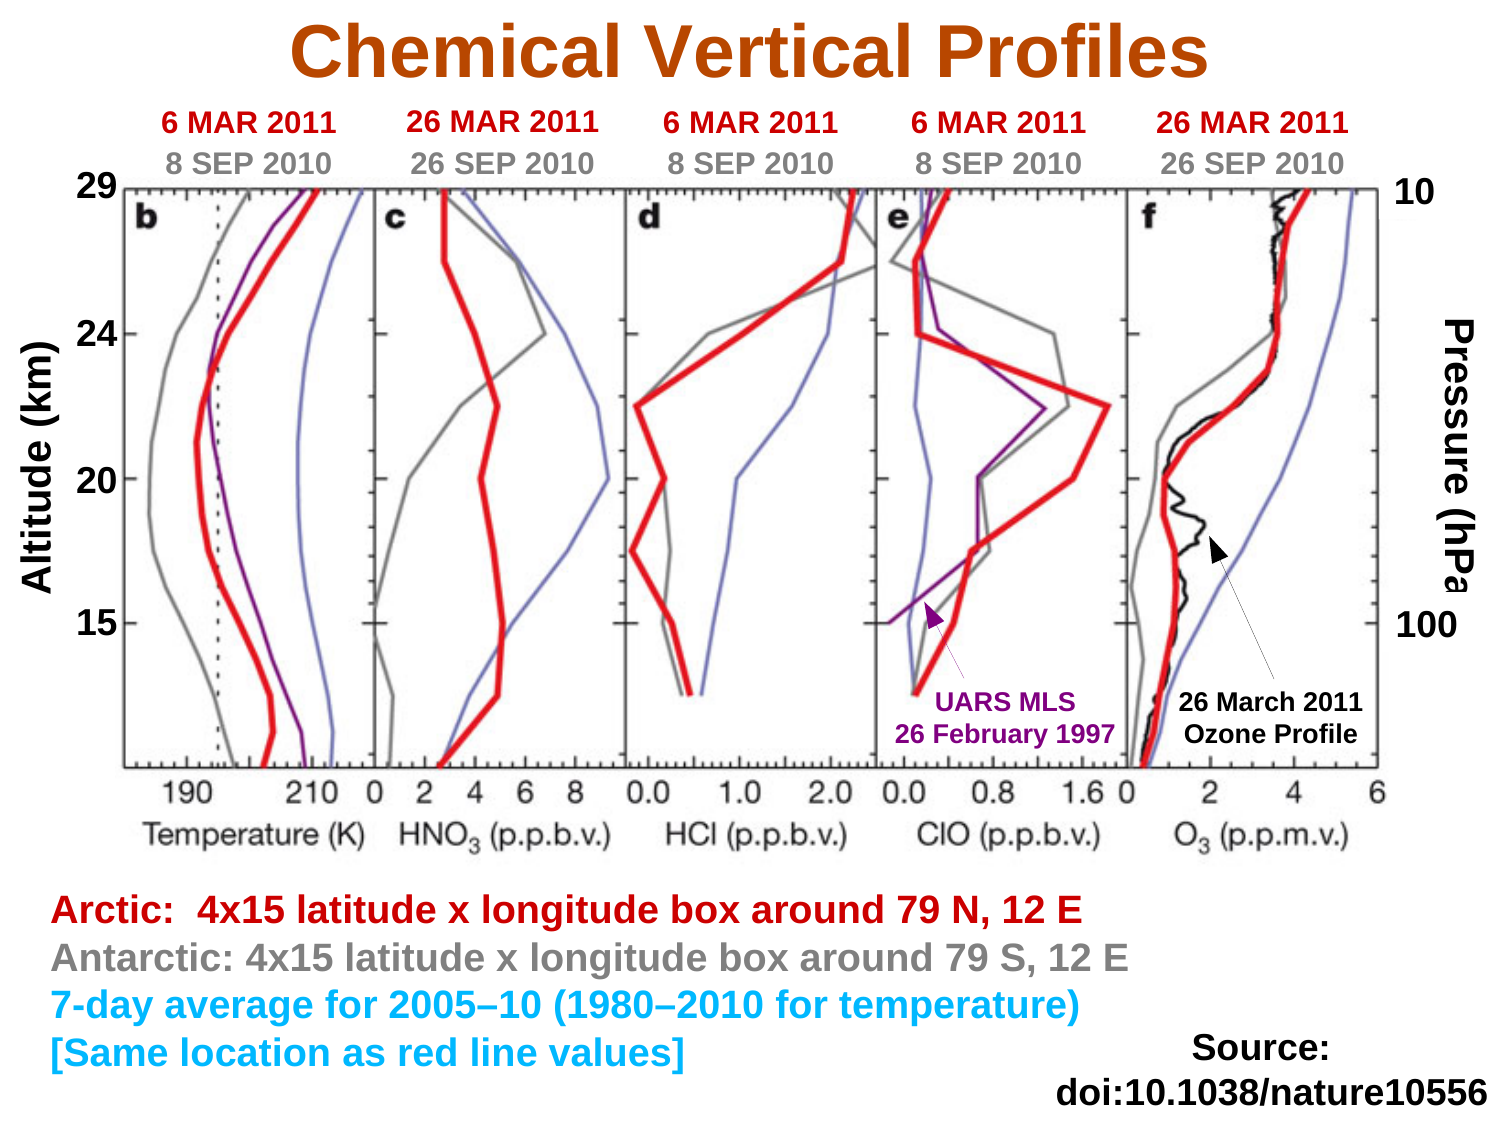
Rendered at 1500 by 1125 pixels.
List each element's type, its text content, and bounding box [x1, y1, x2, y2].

text_box 24 [61, 301, 136, 362]
text_box 15 [61, 590, 136, 651]
text_box 6 MAR 2011 [626, 94, 875, 135]
text_box 26 MAR 2011 [378, 94, 626, 135]
text_box Altitude (km) [1, 325, 67, 611]
text_box Pressure (hPa) [1429, 302, 1494, 649]
text_box 26 March 2011 Ozone Profile [1153, 676, 1389, 757]
text_box 8 SEP 2010 [125, 136, 373, 189]
text_box 10 [1378, 159, 1489, 220]
text_box 20 [61, 448, 136, 509]
text_box 6 MAR 2011 [125, 94, 373, 136]
text_box 100 [1380, 592, 1491, 653]
text_box Arctic: 4x15 latitude x longitude box around 79 N, 12 E Antarctic: 4x15 latitude x longitude box around 79 S, 12 E 7-day average for 2005–10 (1980–2010 for temperature) [Same location as red line values] [35, 876, 1148, 1082]
picture [115, 177, 1480, 890]
text_box UARS MLS 26 February 1997 [866, 676, 1145, 757]
text_box 8 SEP 2010 [626, 135, 875, 189]
text_box Chemical Vertical Profiles [0, 10, 1500, 95]
text_box Source: doi:10.1038/nature10556 [1040, 1015, 1500, 1121]
text_box 26 SEP 2010 [1128, 135, 1377, 189]
text_box 26 MAR 2011 [1128, 94, 1377, 135]
text_box 6 MAR 2011 [875, 94, 1123, 135]
text_box 8 SEP 2010 [875, 135, 1123, 189]
text_box 26 SEP 2010 [378, 135, 626, 189]
text_box 29 [61, 153, 136, 214]
